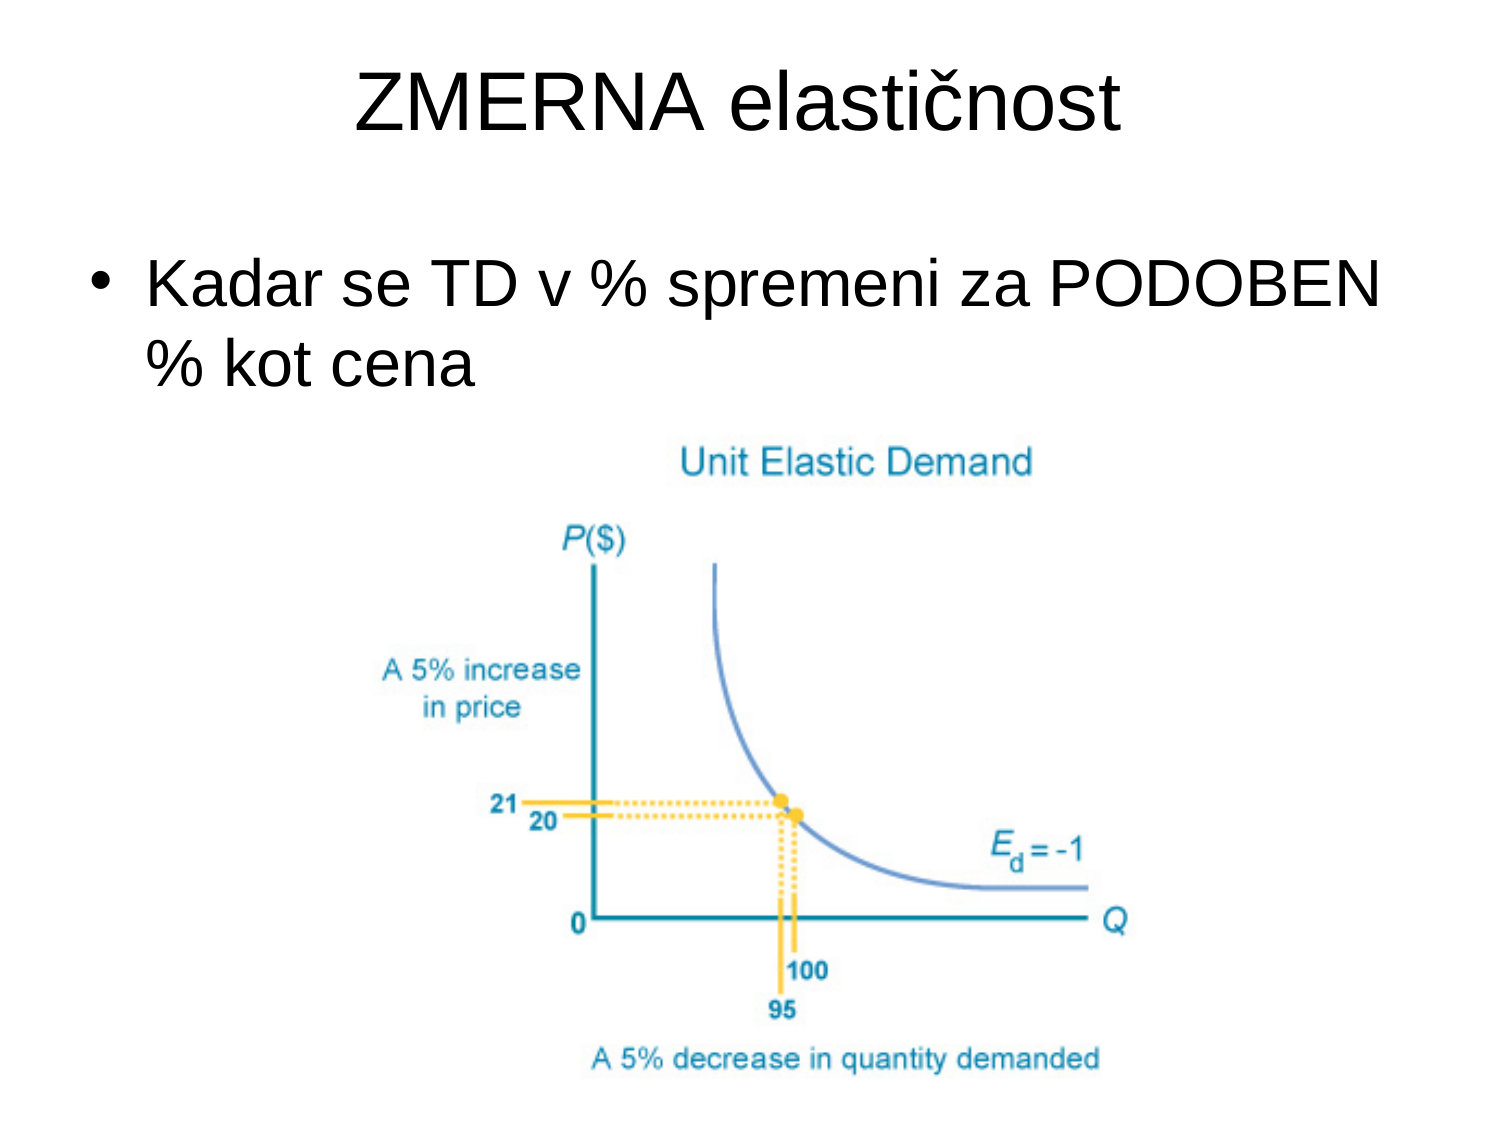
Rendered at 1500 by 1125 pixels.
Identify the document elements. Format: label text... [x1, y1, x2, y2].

list Kadar se TD v % spremeni za PODOBEN % kot cena [75, 231, 1426, 1006]
title ZMERNA elastičnost [75, 39, 1426, 155]
picture [372, 418, 1152, 1101]
